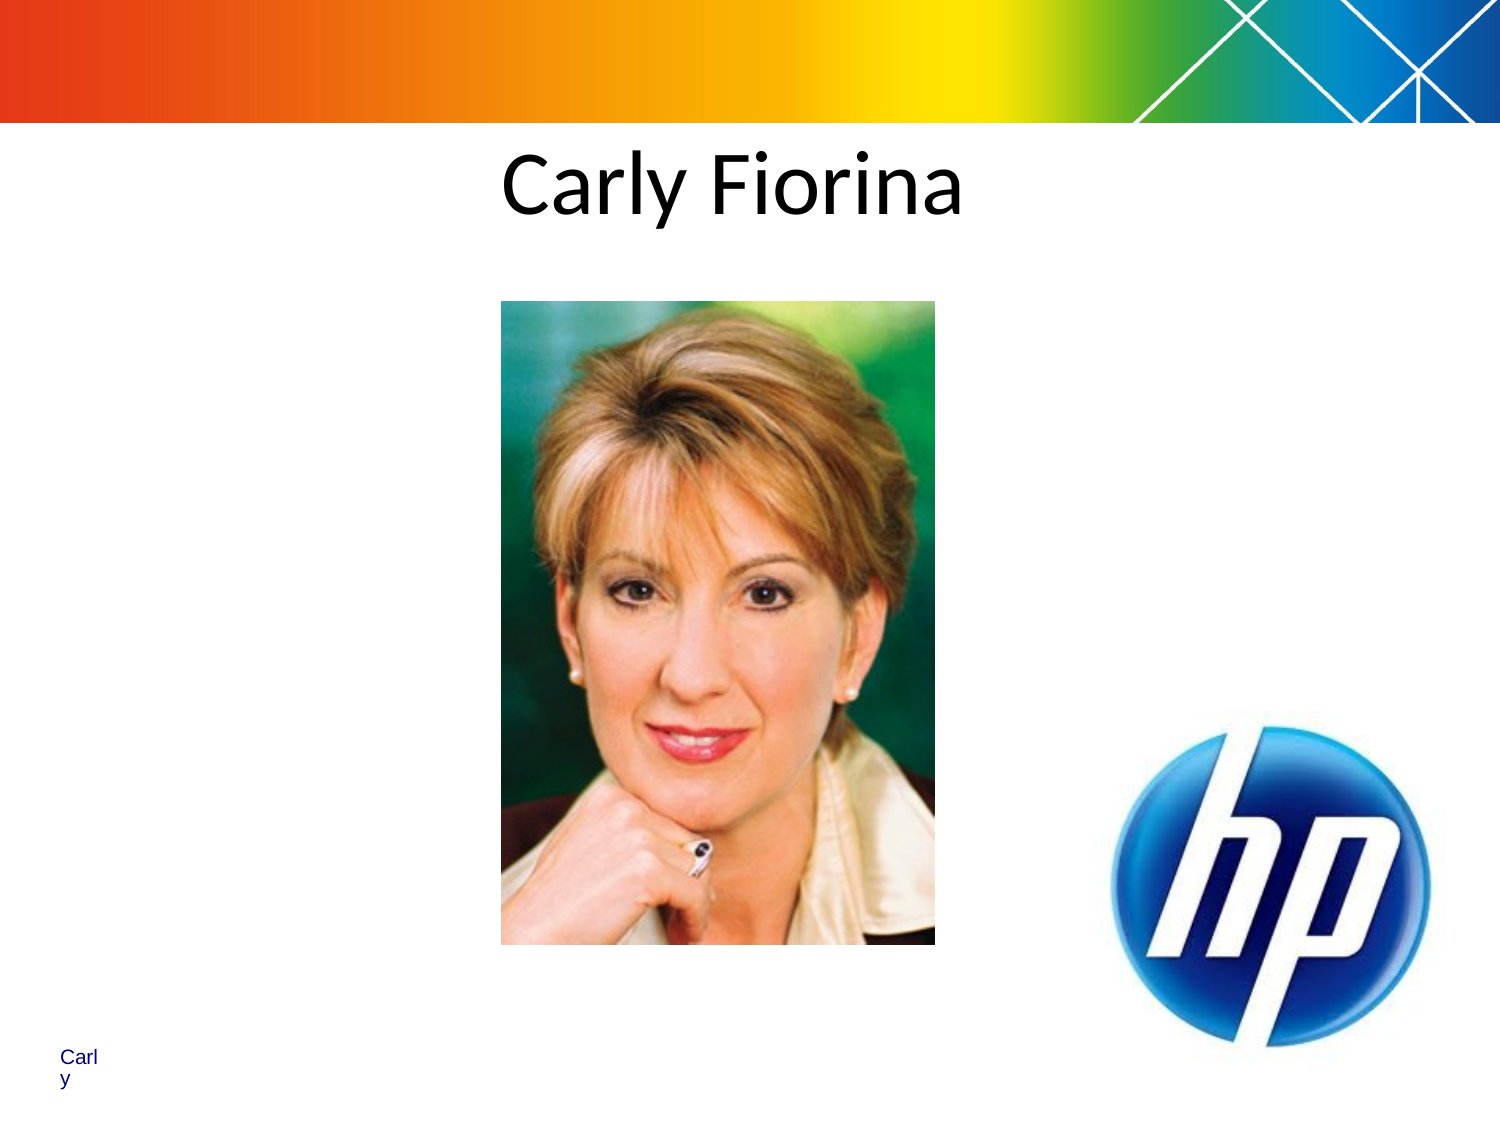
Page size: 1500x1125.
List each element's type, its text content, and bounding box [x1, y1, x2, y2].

text_box Carly [45, 1036, 123, 1077]
picture [0, 0, 1306, 123]
picture [501, 301, 935, 945]
picture [1095, 711, 1447, 1063]
title Carly Fiorina [59, 59, 1410, 296]
picture [1340, 0, 1500, 123]
